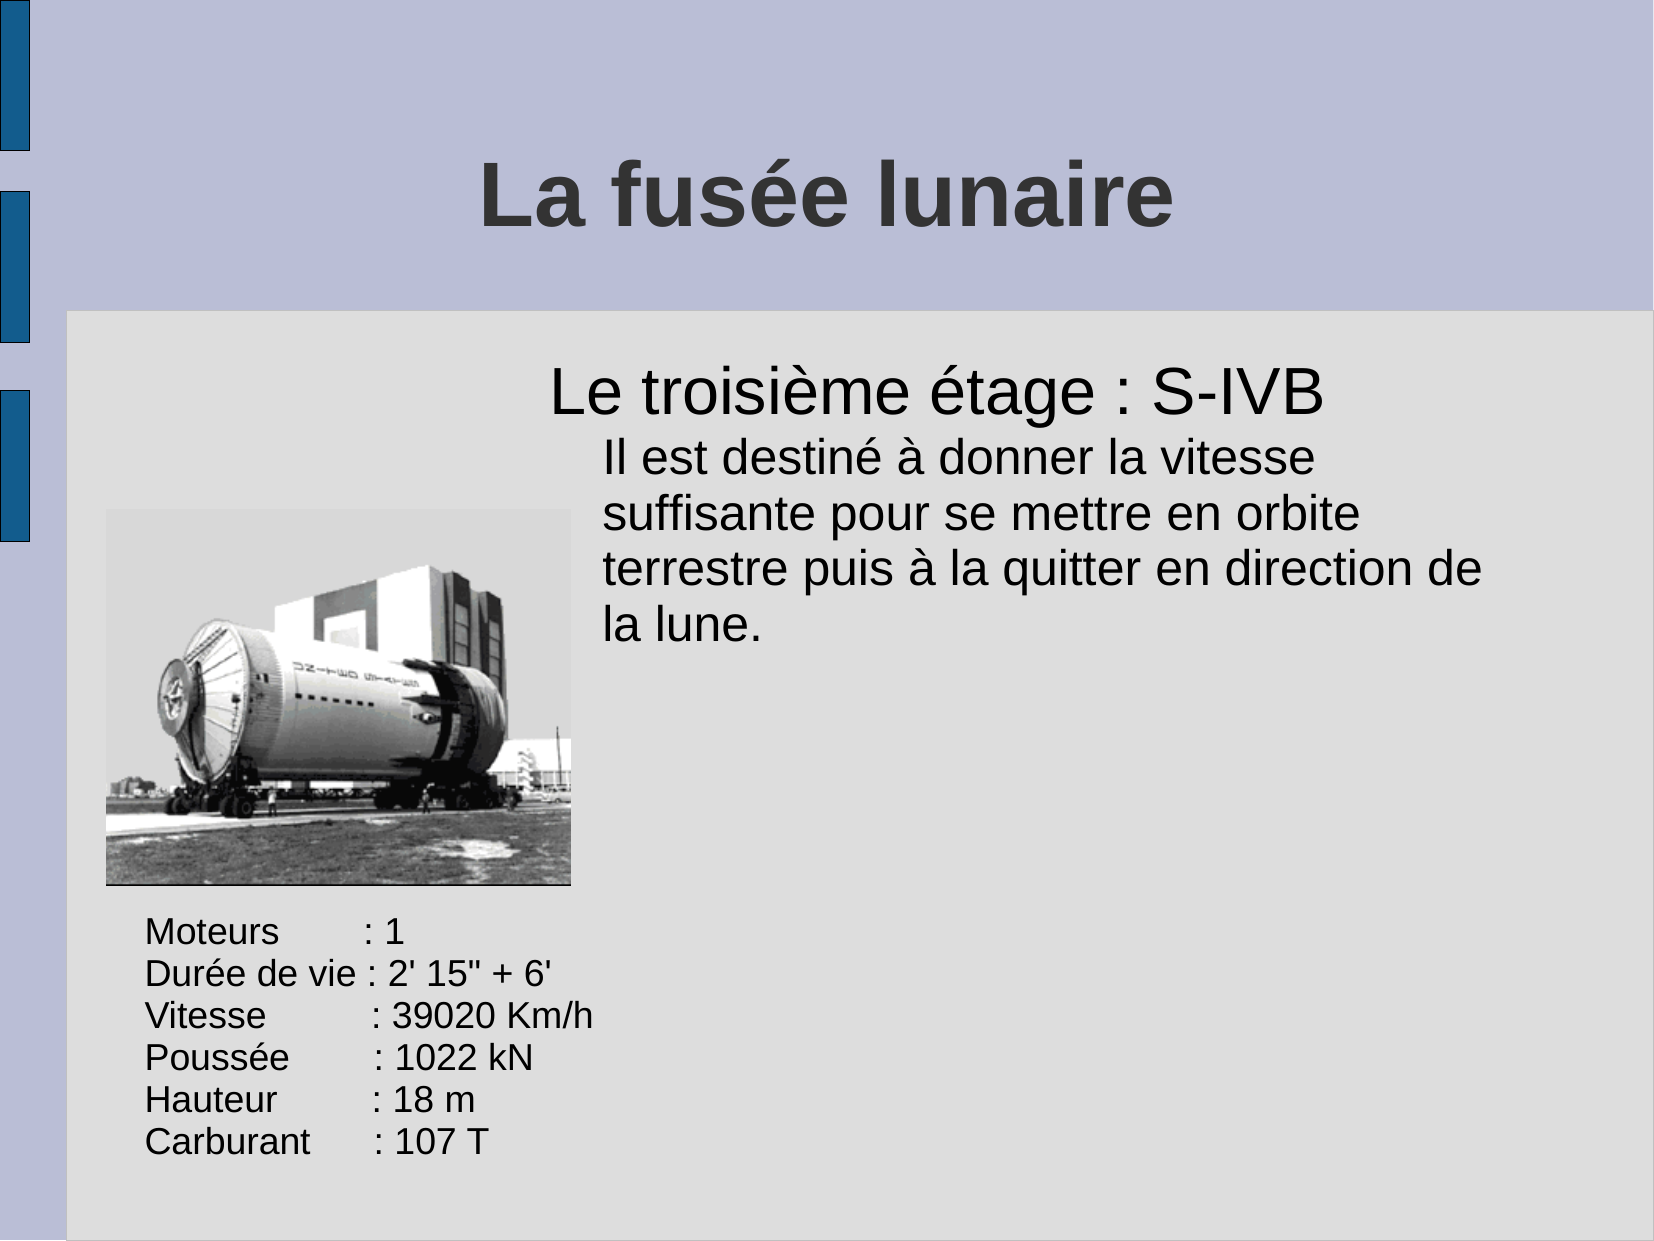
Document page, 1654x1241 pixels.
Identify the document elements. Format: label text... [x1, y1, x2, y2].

picture [106, 509, 571, 886]
text_box Moteurs : 1 Durée de vie : 2' 15" + 6' Vitesse : 39020 Km/h Poussée : 1022 kN Hauteur : 18 m Carburant : 107 T [129, 902, 815, 1171]
title La fusée lunaire [121, 91, 1534, 299]
list Le troisième étage : S-IVB Il est destiné à donner la vitesse suffisante pour se mettre en orbite terrestre puis à la quitter en direction de la lune. [531, 354, 1517, 653]
